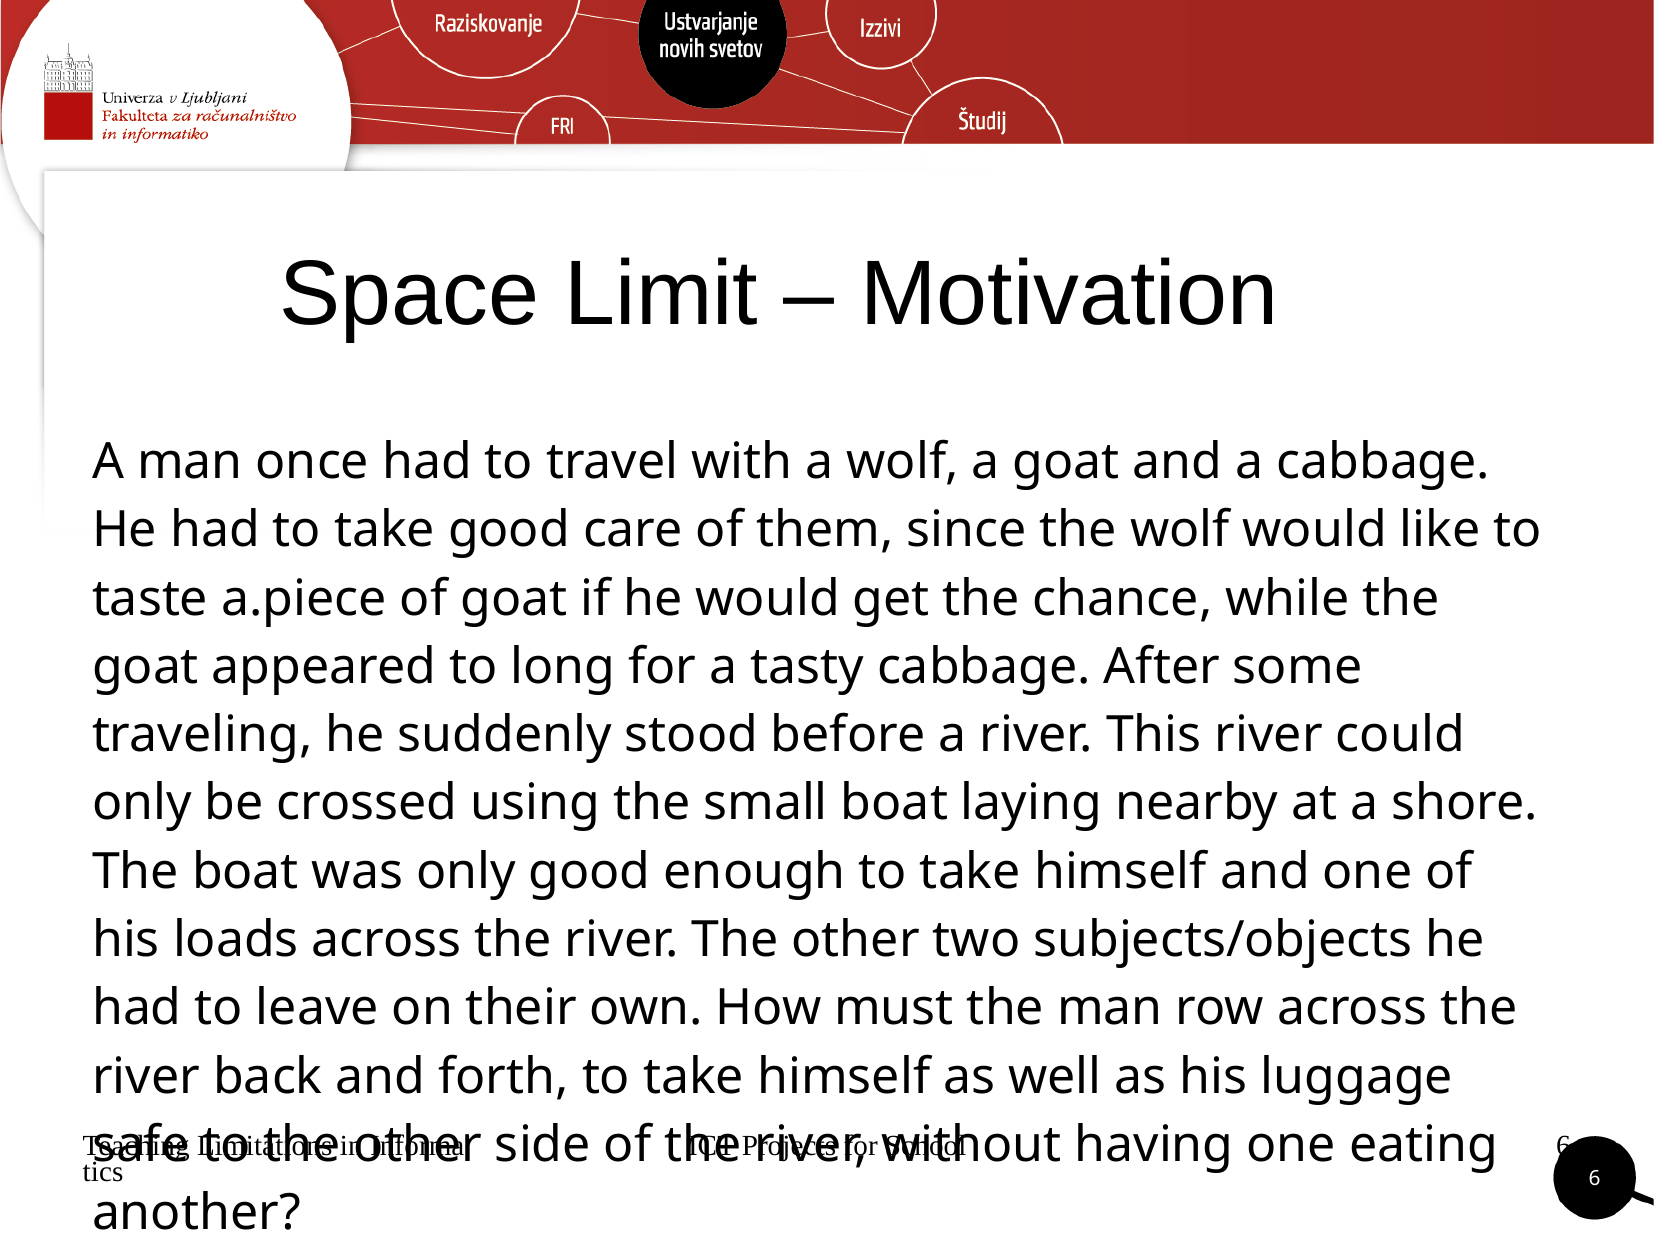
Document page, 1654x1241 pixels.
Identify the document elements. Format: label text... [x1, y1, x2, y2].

list A man once had to travel with a wolf, a goat and a cabbage. He had to take good care of them, since the wolf would like to taste a.piece of goat if he would get the chance, while the goat appeared to long for a tasty cabbage. After some traveling, he suddenly stood before a river. This river could only be crossed using the small boat laying nearby at a shore. The boat was only good enough to take himself and one of his loads across the river. The other two subjects/objects he had to leave on their own. How must the man row across the river back and forth, to take himself as well as his luggage safe to the other side of the river, without having one eating another? [92, 425, 1548, 1063]
title Space Limit – Motivation [35, 188, 1524, 397]
text_box <številka> [1553, 1145, 1636, 1212]
picture [0, 0, 1654, 1241]
